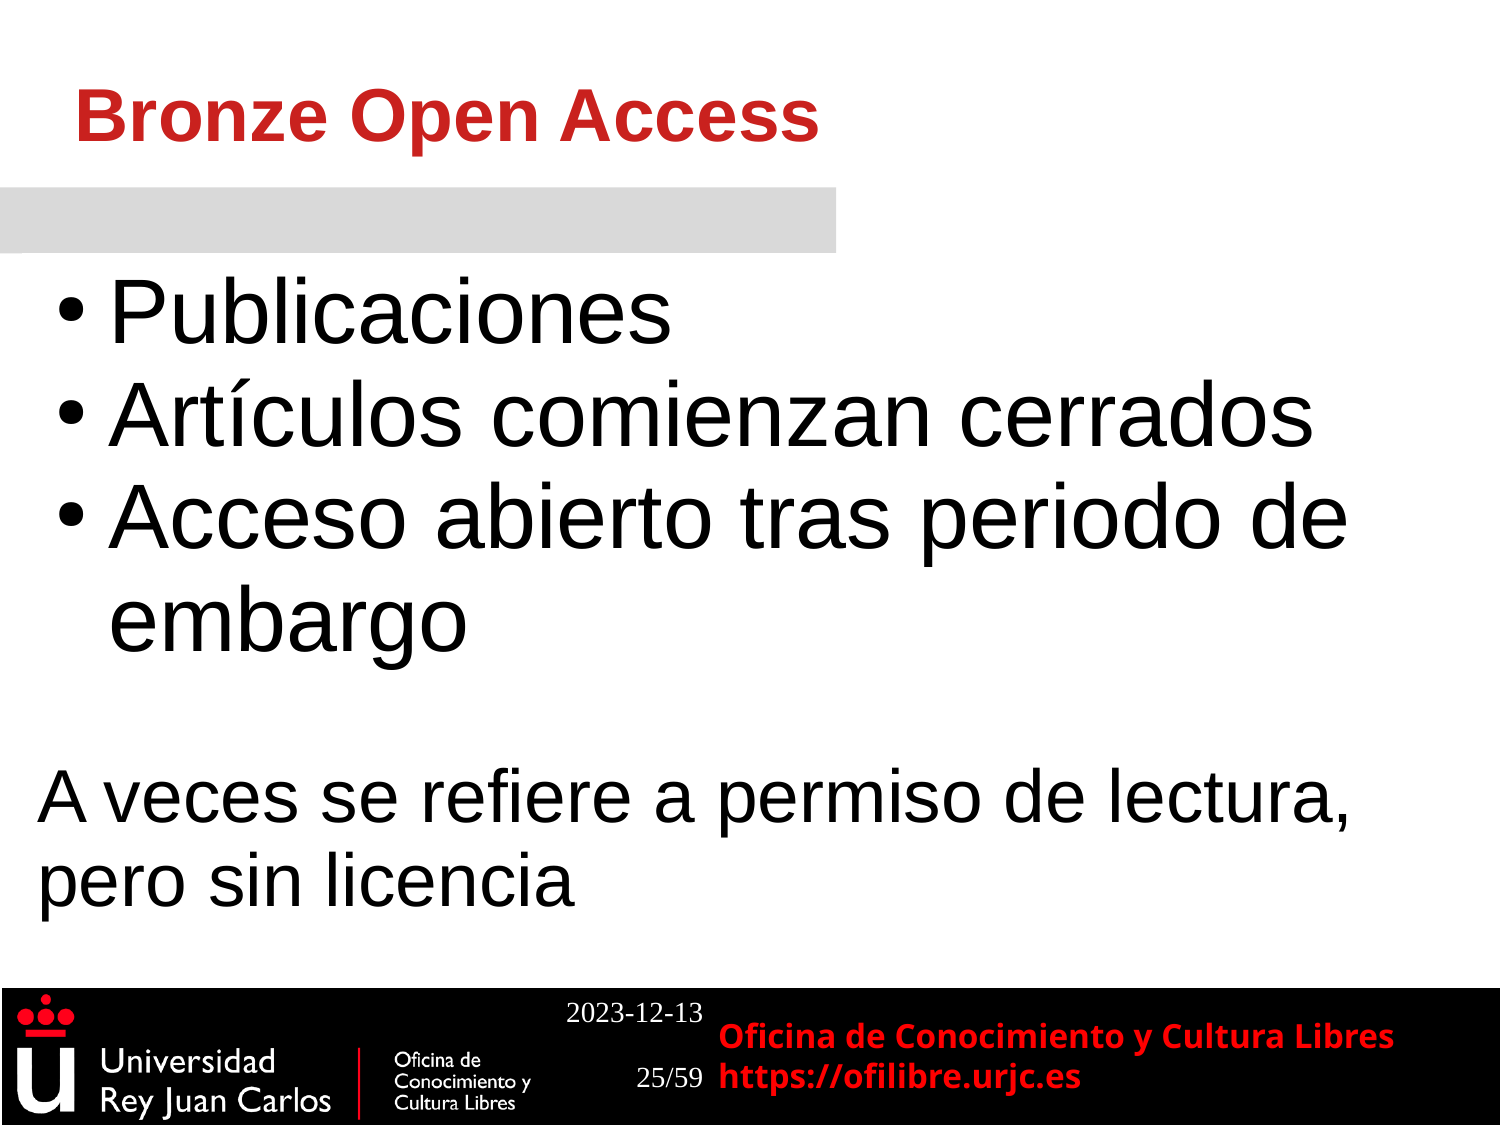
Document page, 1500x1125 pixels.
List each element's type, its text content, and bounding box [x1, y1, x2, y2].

text_box Publicaciones Artículos comienzan cerrados Acceso abierto tras periodo de embargo A veces se refiere a permiso de lectura, pero sin licencia [22, 253, 1426, 931]
picture [17, 994, 531, 1120]
title [75, 7, 1425, 196]
text_box Bronze Open Access [60, 66, 991, 249]
